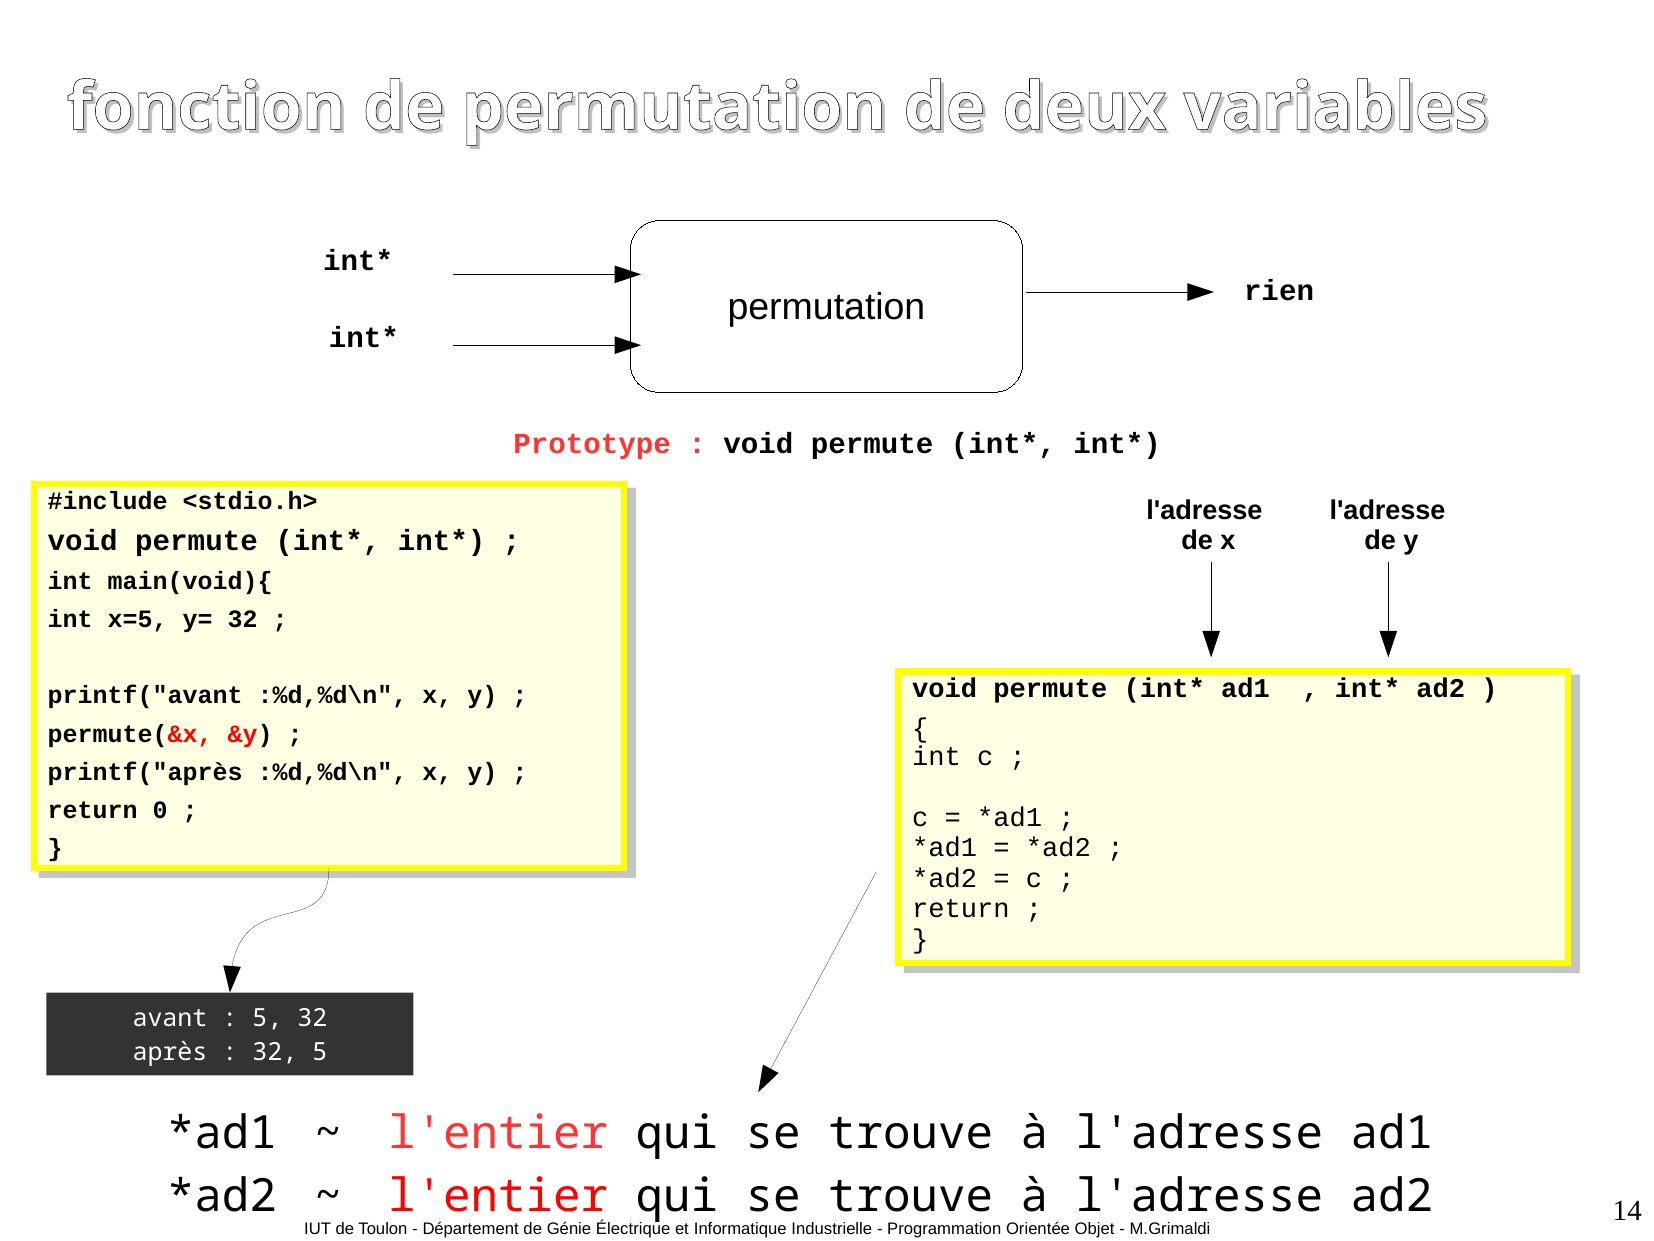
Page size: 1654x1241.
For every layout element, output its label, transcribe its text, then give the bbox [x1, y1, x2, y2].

text_box avant : 5, 32 après : 32, 5 [46, 992, 414, 1075]
text_box rien [1208, 271, 1350, 322]
text_box l'adresse de y [1314, 487, 1469, 573]
text_box void permute (int* ad1 , int* ad2 ) { int c ; c = *ad1 ; *ad1 = *ad2 ; *ad2 = c ; return ; } [898, 671, 1569, 964]
text_box l'adresse de x [1131, 487, 1285, 573]
text_box int* [275, 319, 453, 374]
text_box int* [269, 242, 447, 298]
title fonction de permutation de deux variables [50, 0, 1539, 208]
text_box *ad1 ~ l'entier qui se trouve à l'adresse ad1 *ad2 ~ l'entier qui se trouve à l'adresse ad2 [152, 1092, 1449, 1214]
text_box #include <stdio.h> void permute (int*, int*) ; int main(void){ int x=5, y= 32 ; printf("avant :%d,%d\n", x, y) ; permute(&x, &y) ; printf("après :%d,%d\n", x, y) ; return 0 ; } [33, 484, 625, 869]
text_box permutation [630, 220, 1023, 393]
text_box Prototype : void permute (int*, int*) [387, 425, 1287, 500]
